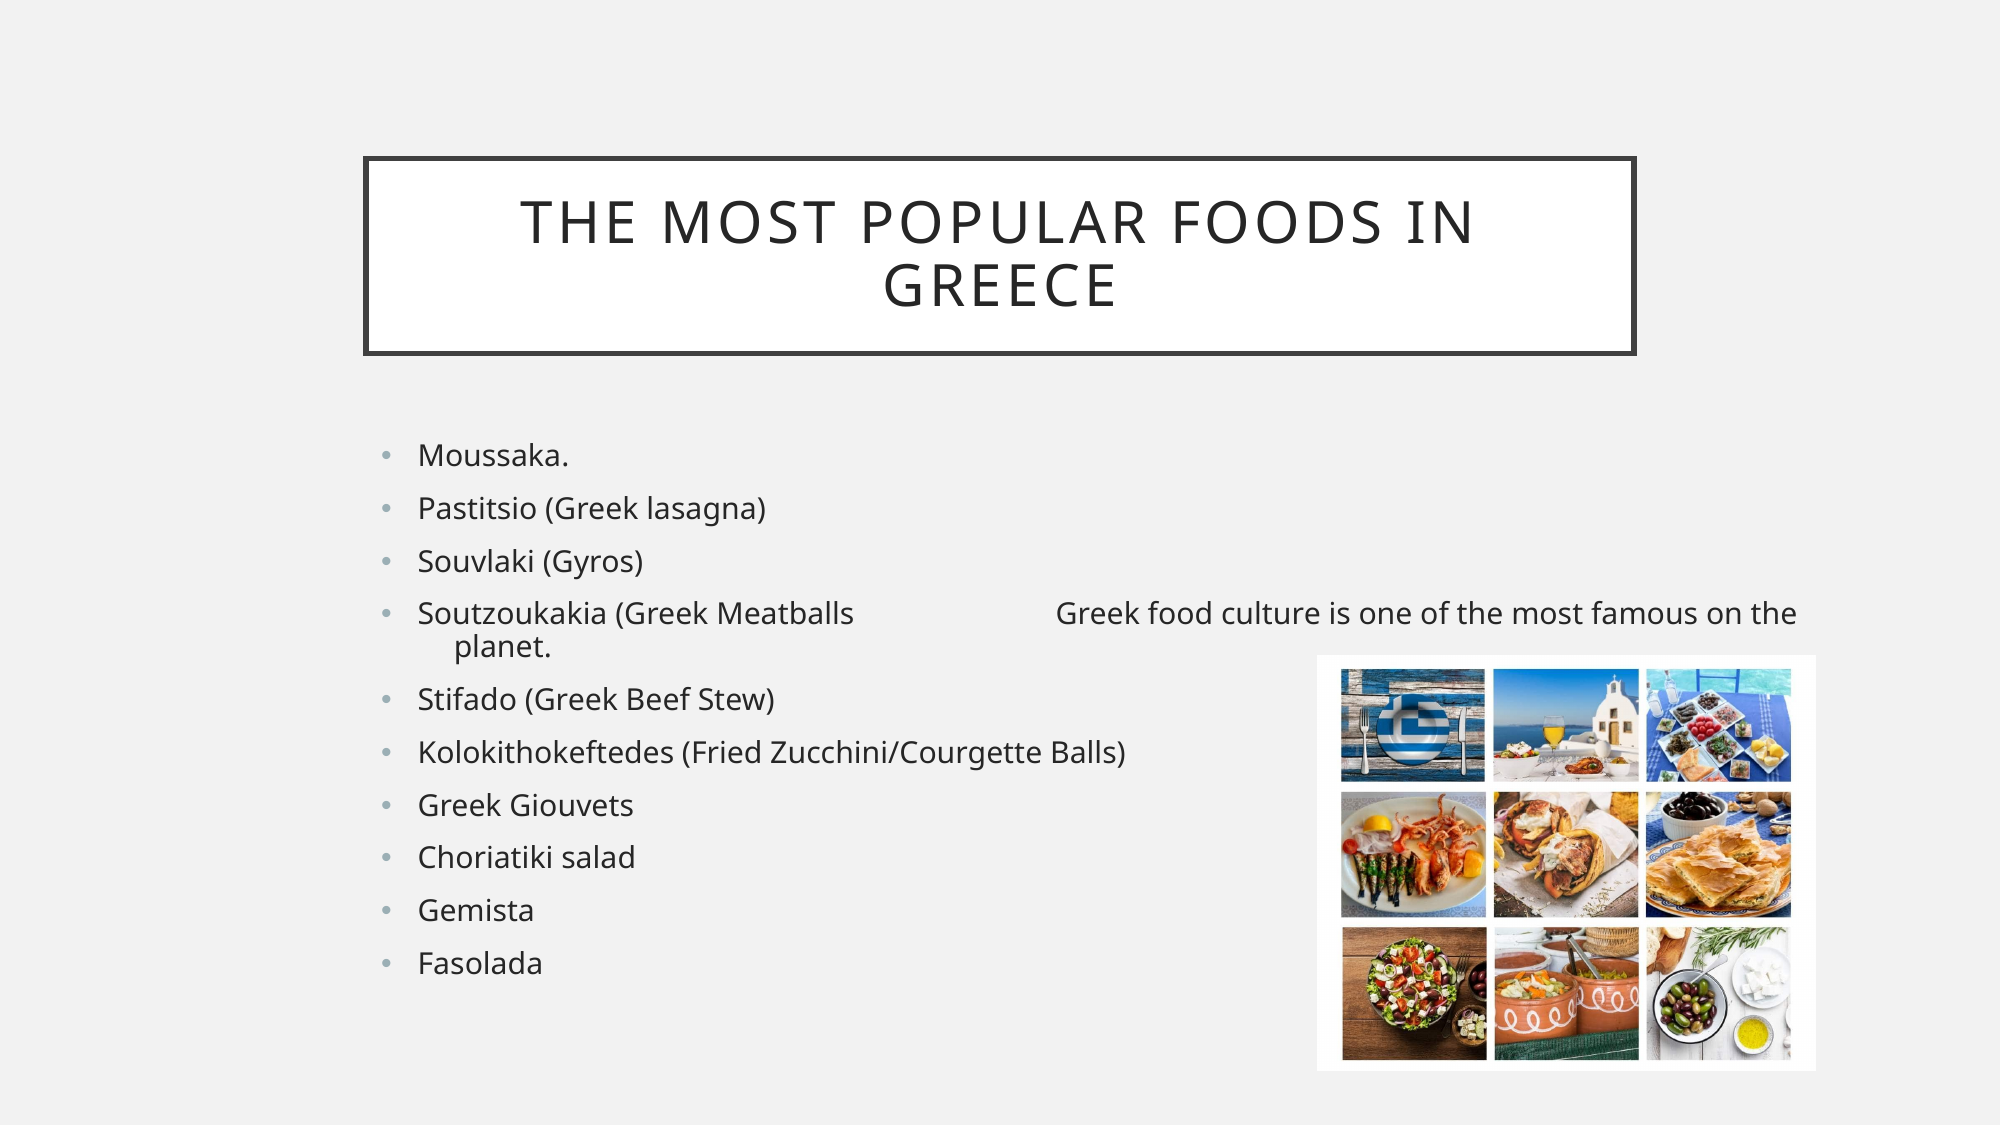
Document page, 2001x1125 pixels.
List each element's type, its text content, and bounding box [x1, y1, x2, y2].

list Moussaka. Pastitsio (Greek lasagna) Souvlaki (Gyros) Soutzoukakia (Greek Meatballs Greek food culture is one of the most famous on the planet. Stifado (Greek Beef Stew) Kolokithokeftedes (Fried Zucchini/Courgette Balls) Greek Giouvets Choriatiki salad Gemista Fasolada [366, 432, 1828, 991]
title THE MOST POPULAR FOODS IN GREECE [366, 158, 1634, 354]
picture [1317, 655, 1816, 1071]
